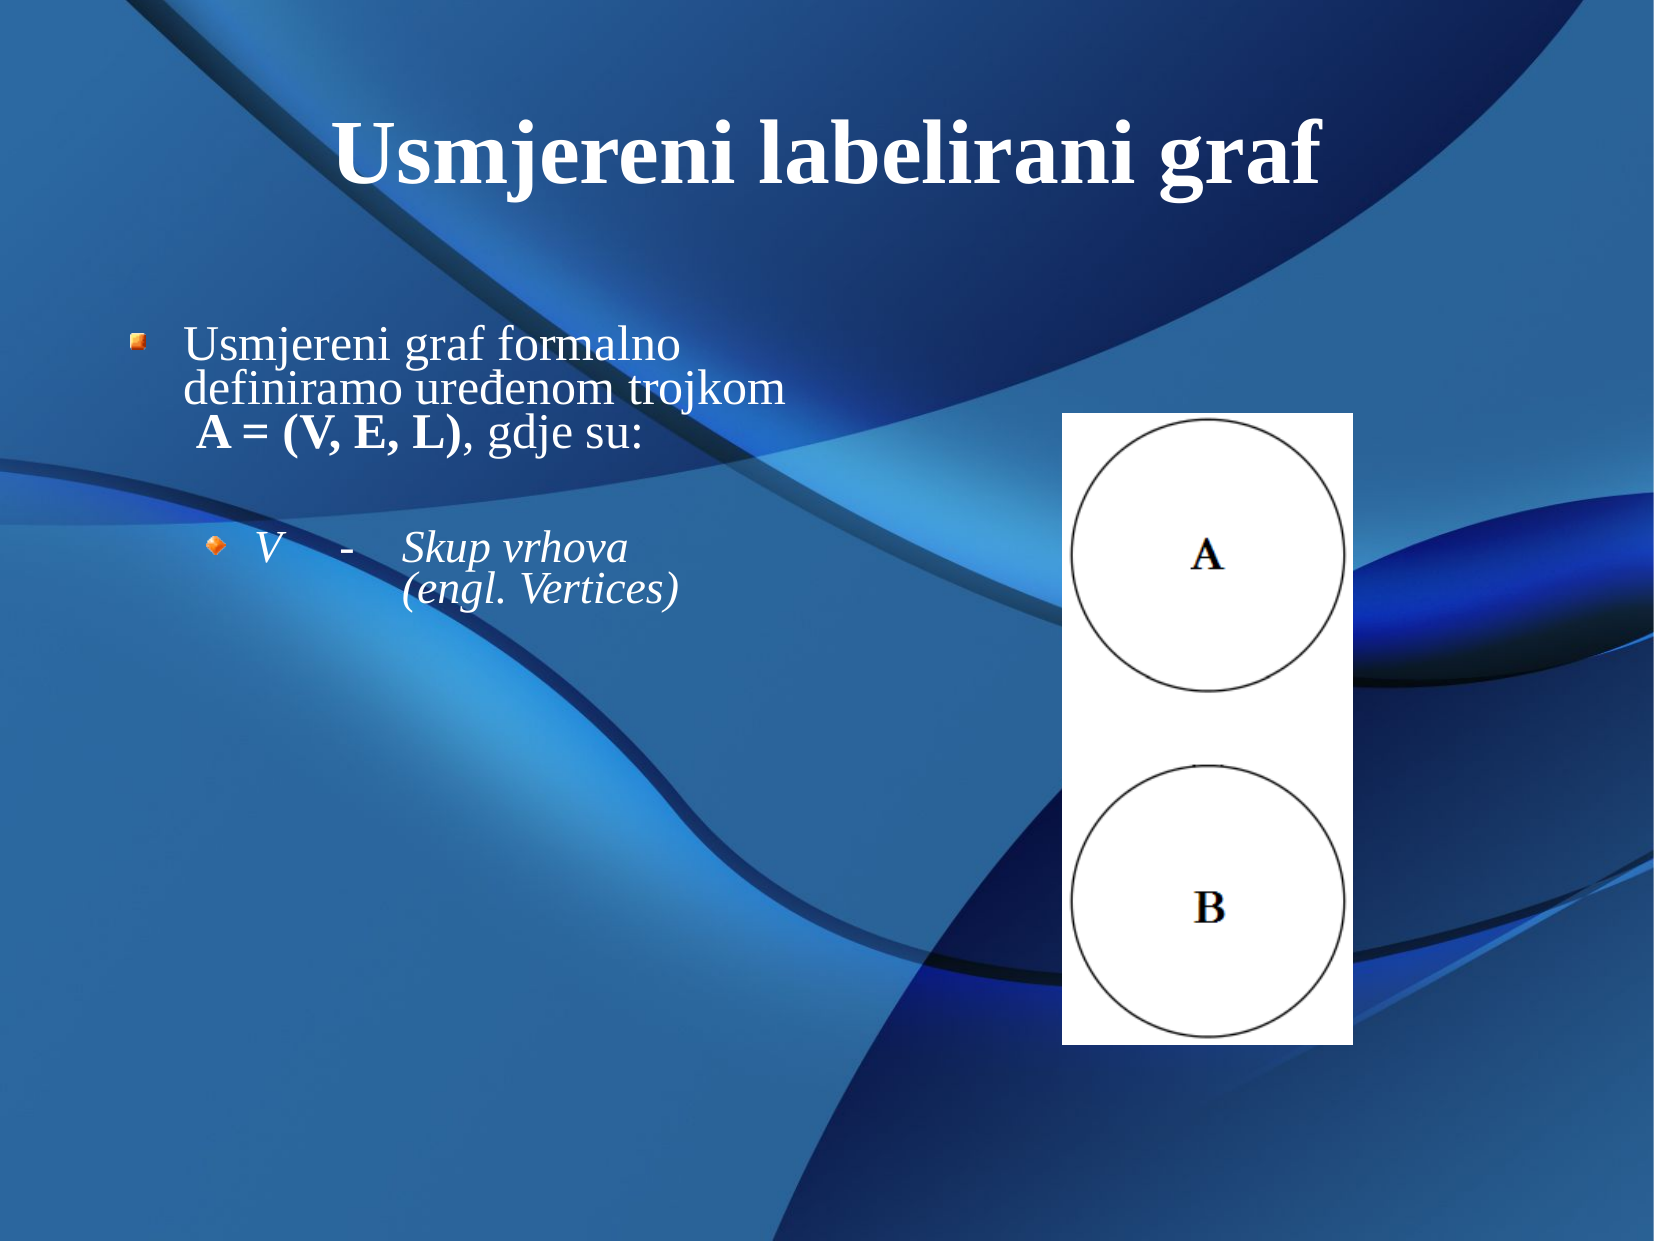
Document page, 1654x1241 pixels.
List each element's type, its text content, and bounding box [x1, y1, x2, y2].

title Usmjereni labelirani graf [82, 49, 1571, 257]
list Usmjereni graf formalno definiramo uređenom trojkom A = (V, E, L), gdje su: V - Skup vrhova (engl. Vertices) [41, 324, 798, 1227]
picture [0, 0, 1654, 1241]
